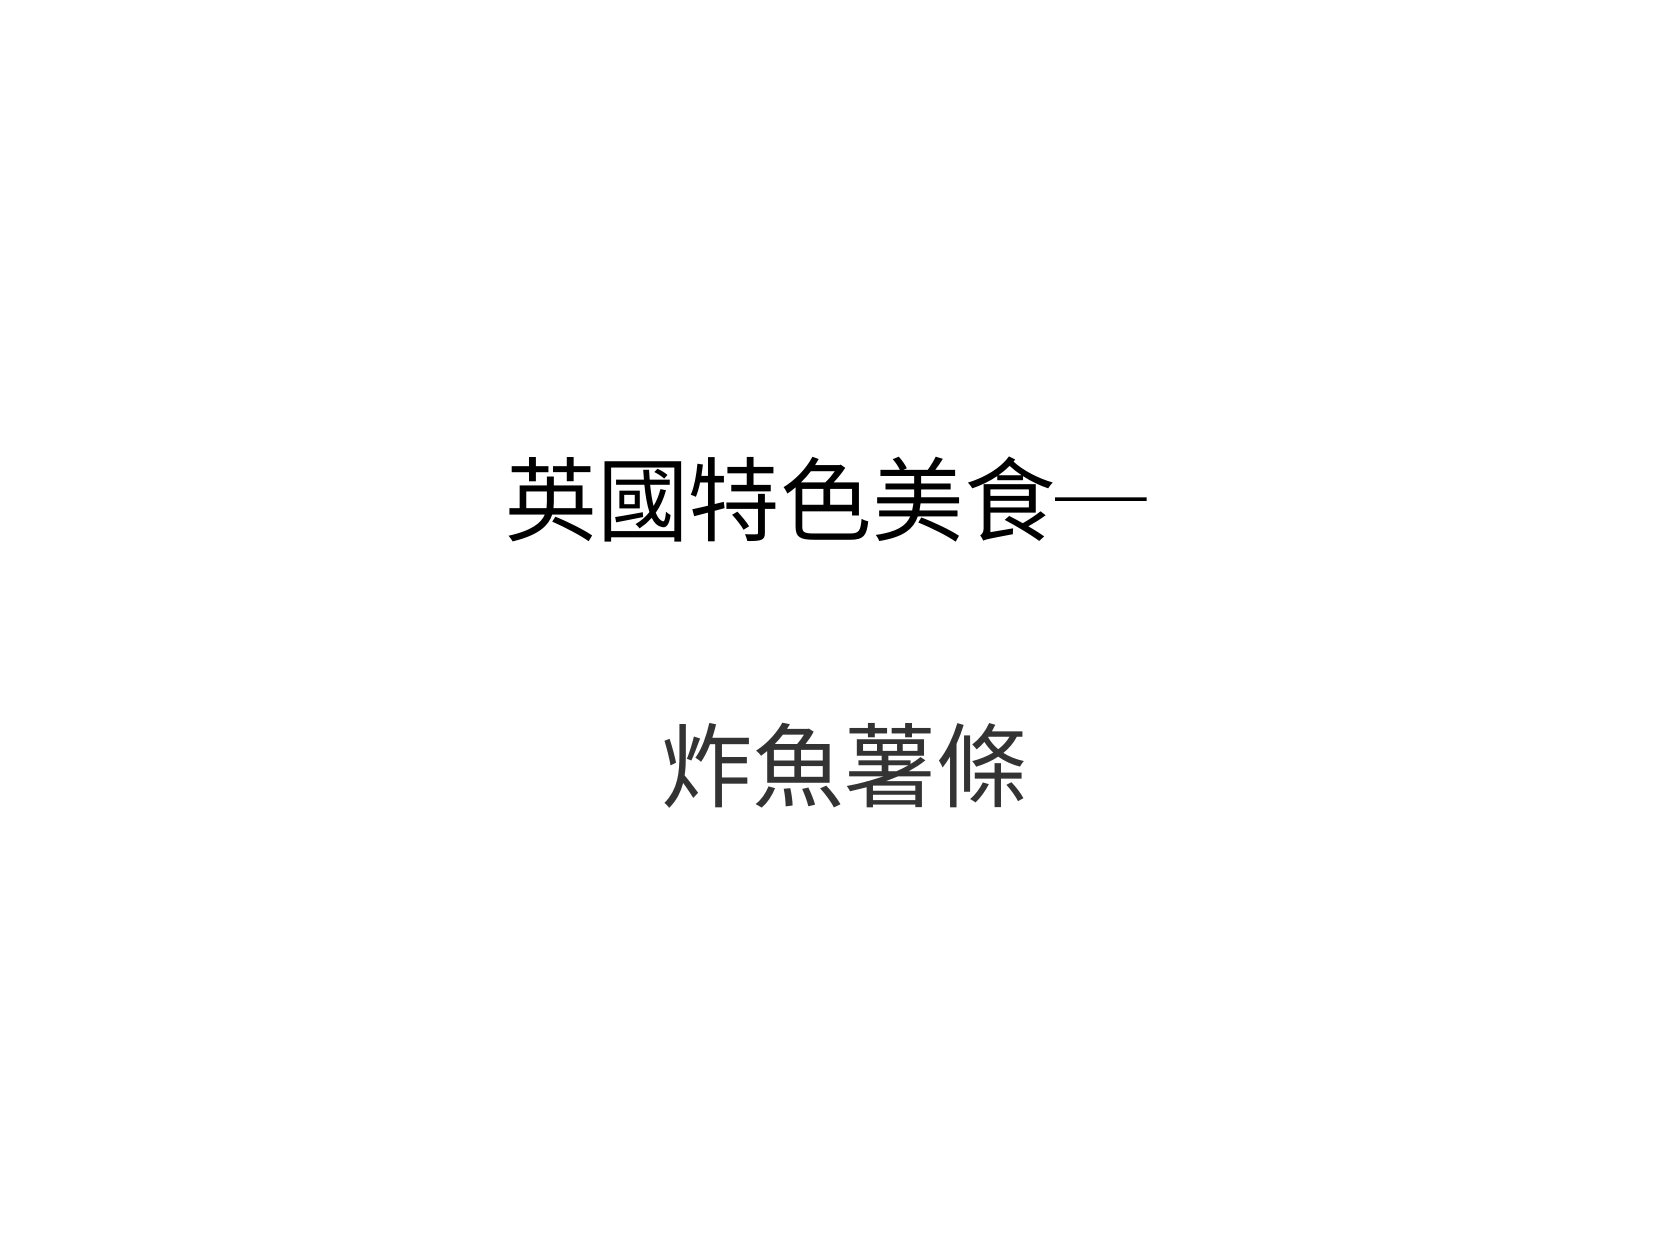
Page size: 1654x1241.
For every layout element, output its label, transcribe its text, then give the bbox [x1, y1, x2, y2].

title 英國特色美食─ 炸魚薯條 [82, 49, 1571, 1205]
